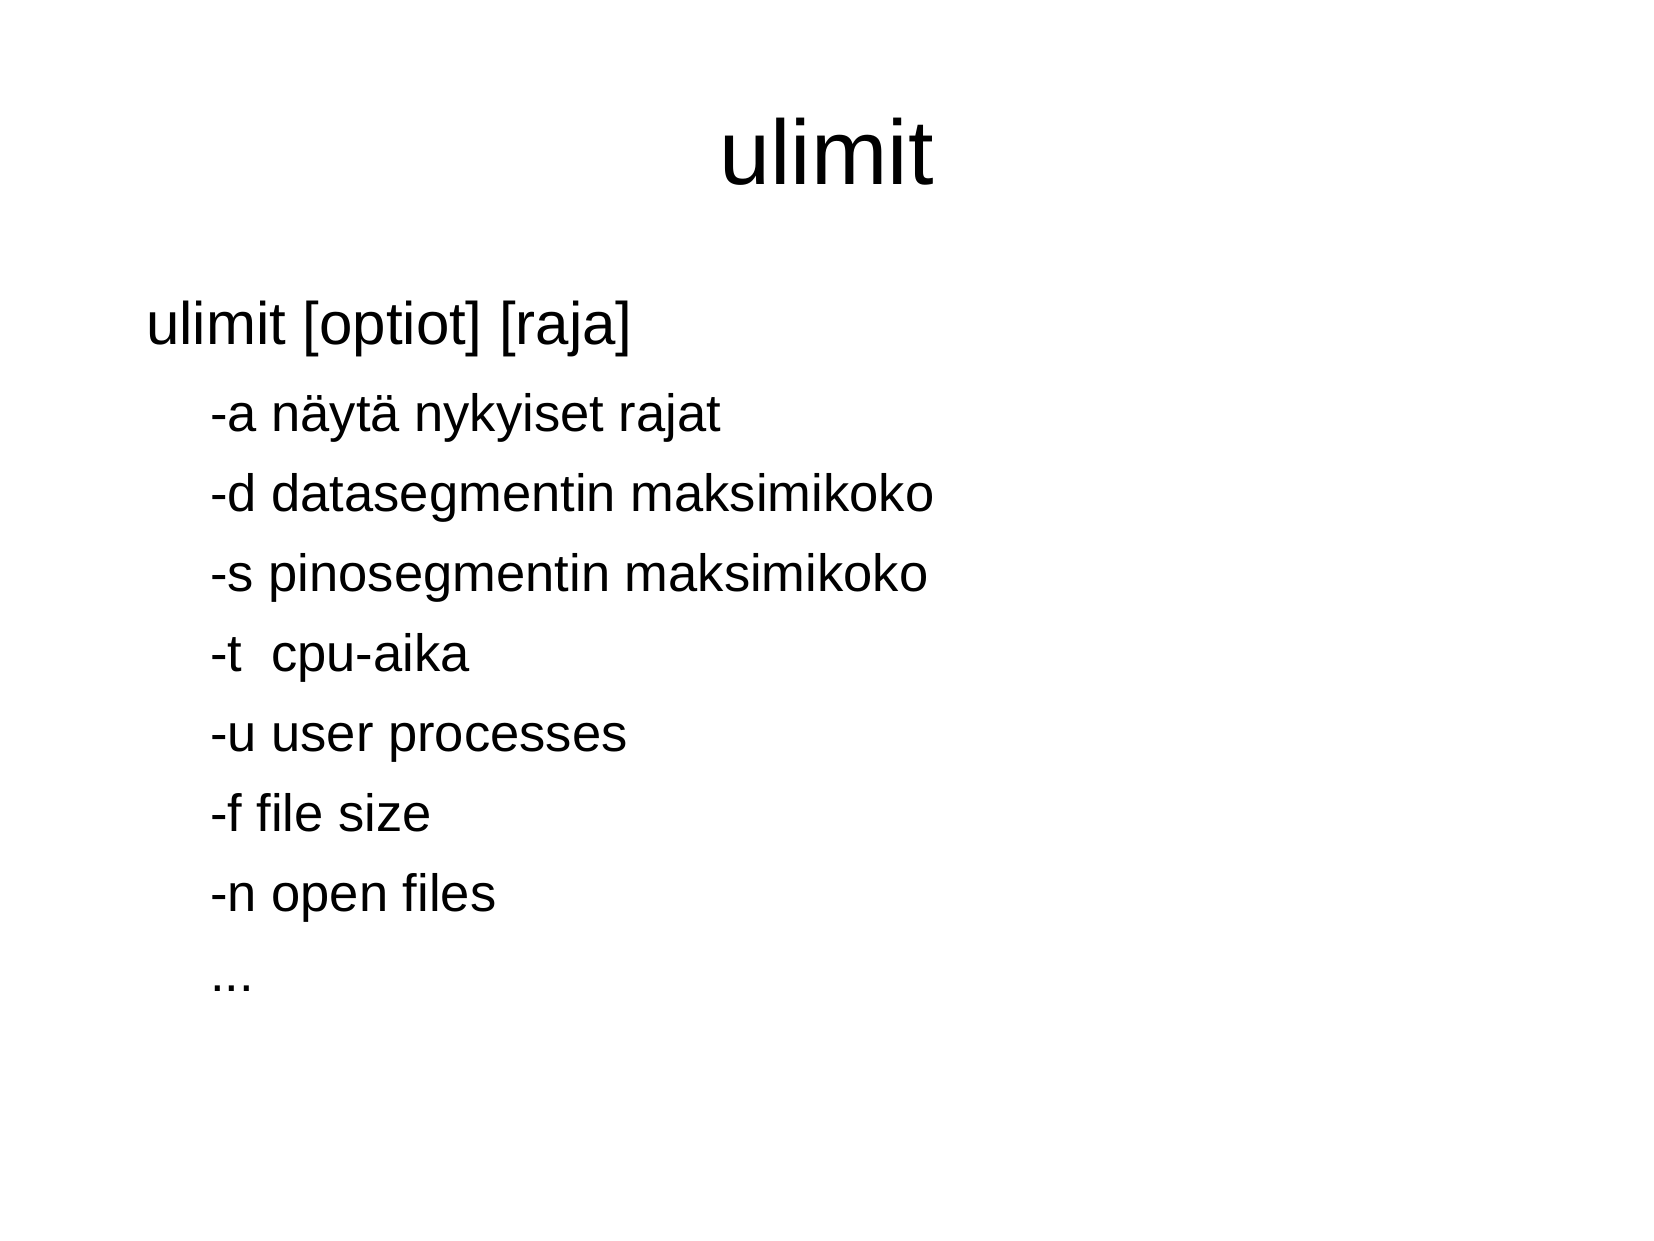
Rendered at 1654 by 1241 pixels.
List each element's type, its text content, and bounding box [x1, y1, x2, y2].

title ulimit [82, 49, 1571, 257]
list ulimit [optiot] [raja] -a näytä nykyiset rajat -d datasegmentin maksimikoko -s pinosegmentin maksimikoko -t cpu-aika -u user processes -f file size -n open files ... [82, 290, 1571, 1010]
